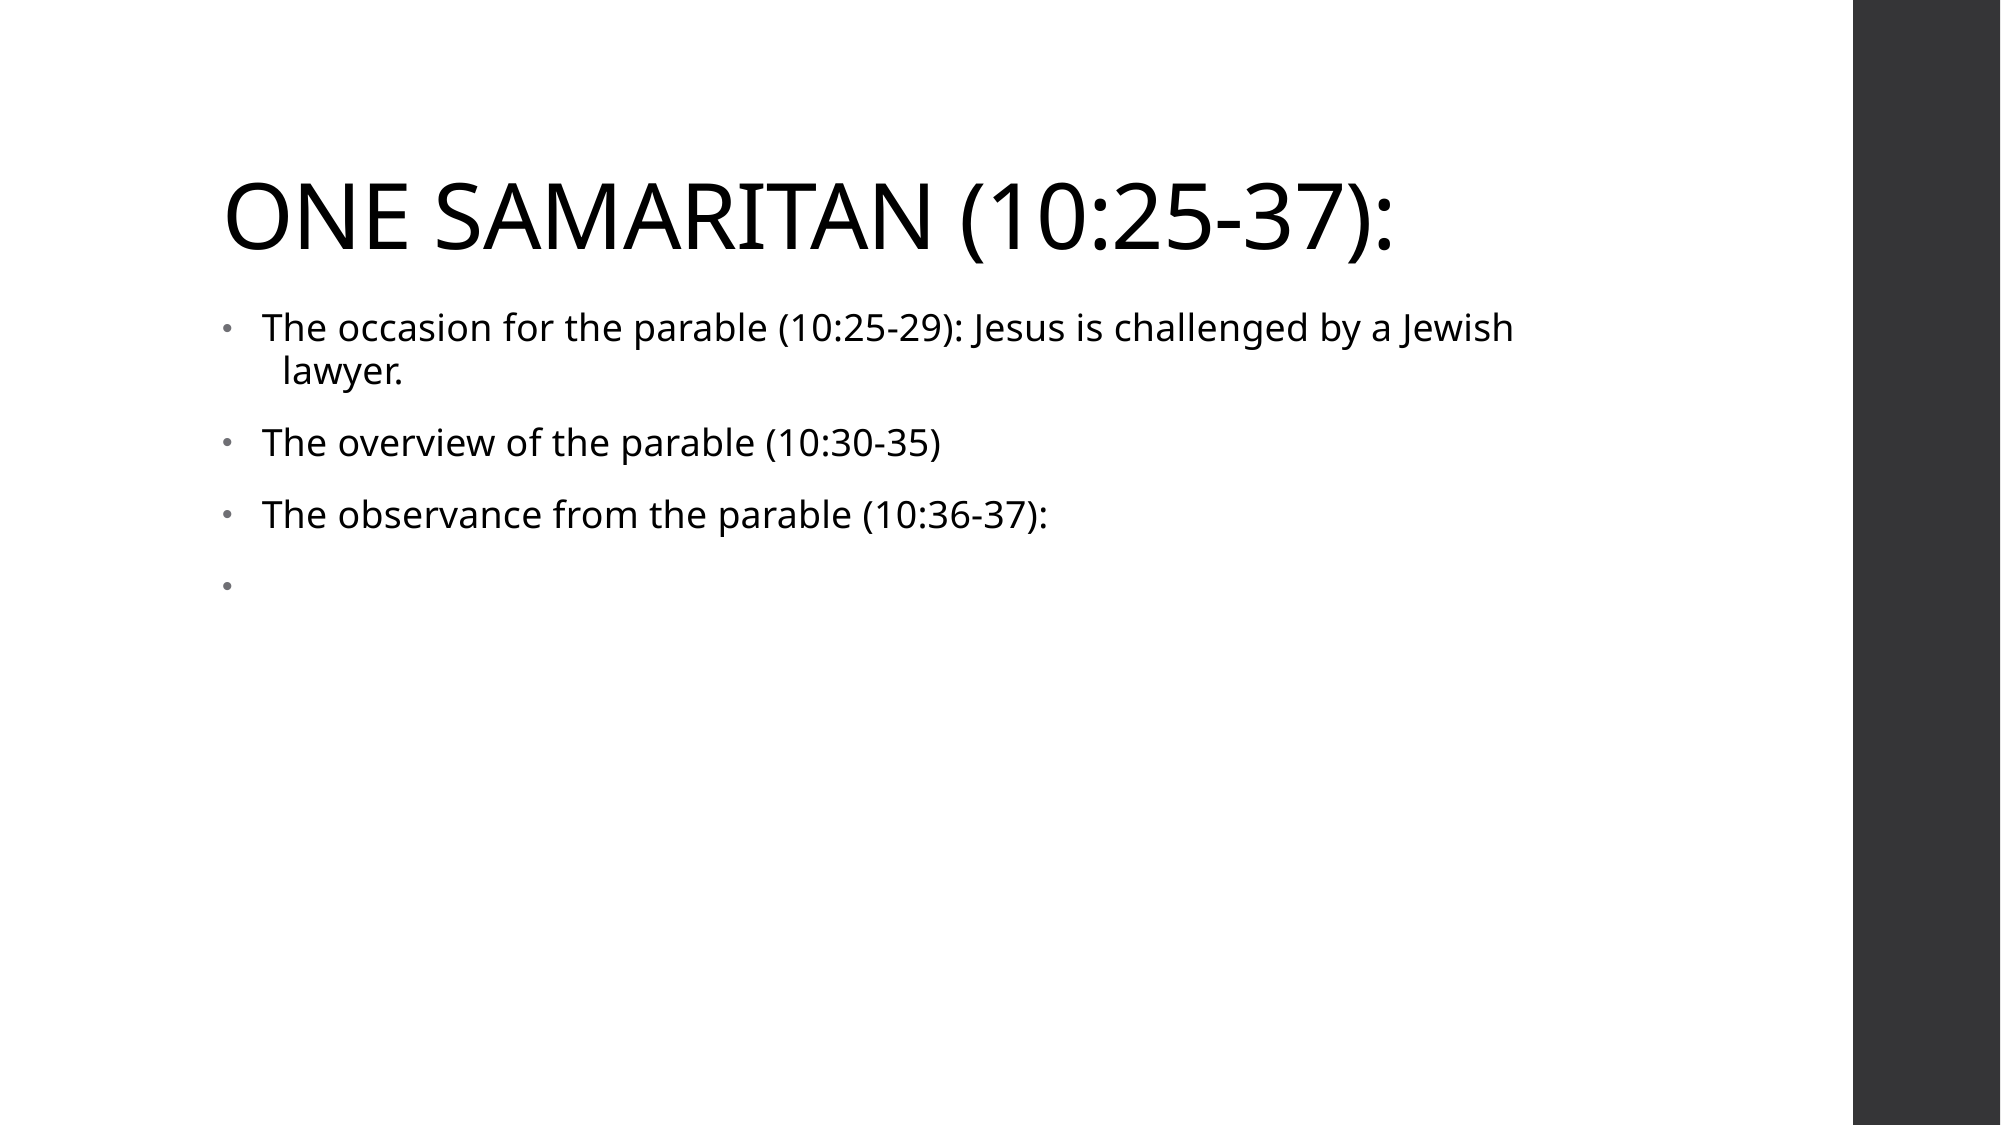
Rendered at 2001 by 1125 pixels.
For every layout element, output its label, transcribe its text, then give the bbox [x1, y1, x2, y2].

title ONE SAMARITAN (10:25-37): [206, 60, 1797, 278]
list The occasion for the parable (10:25-29): Jesus is challenged by a Jewish lawyer. The overview of the parable (10:30-35) The observance from the parable (10:36-37): [206, 299, 1617, 1014]
